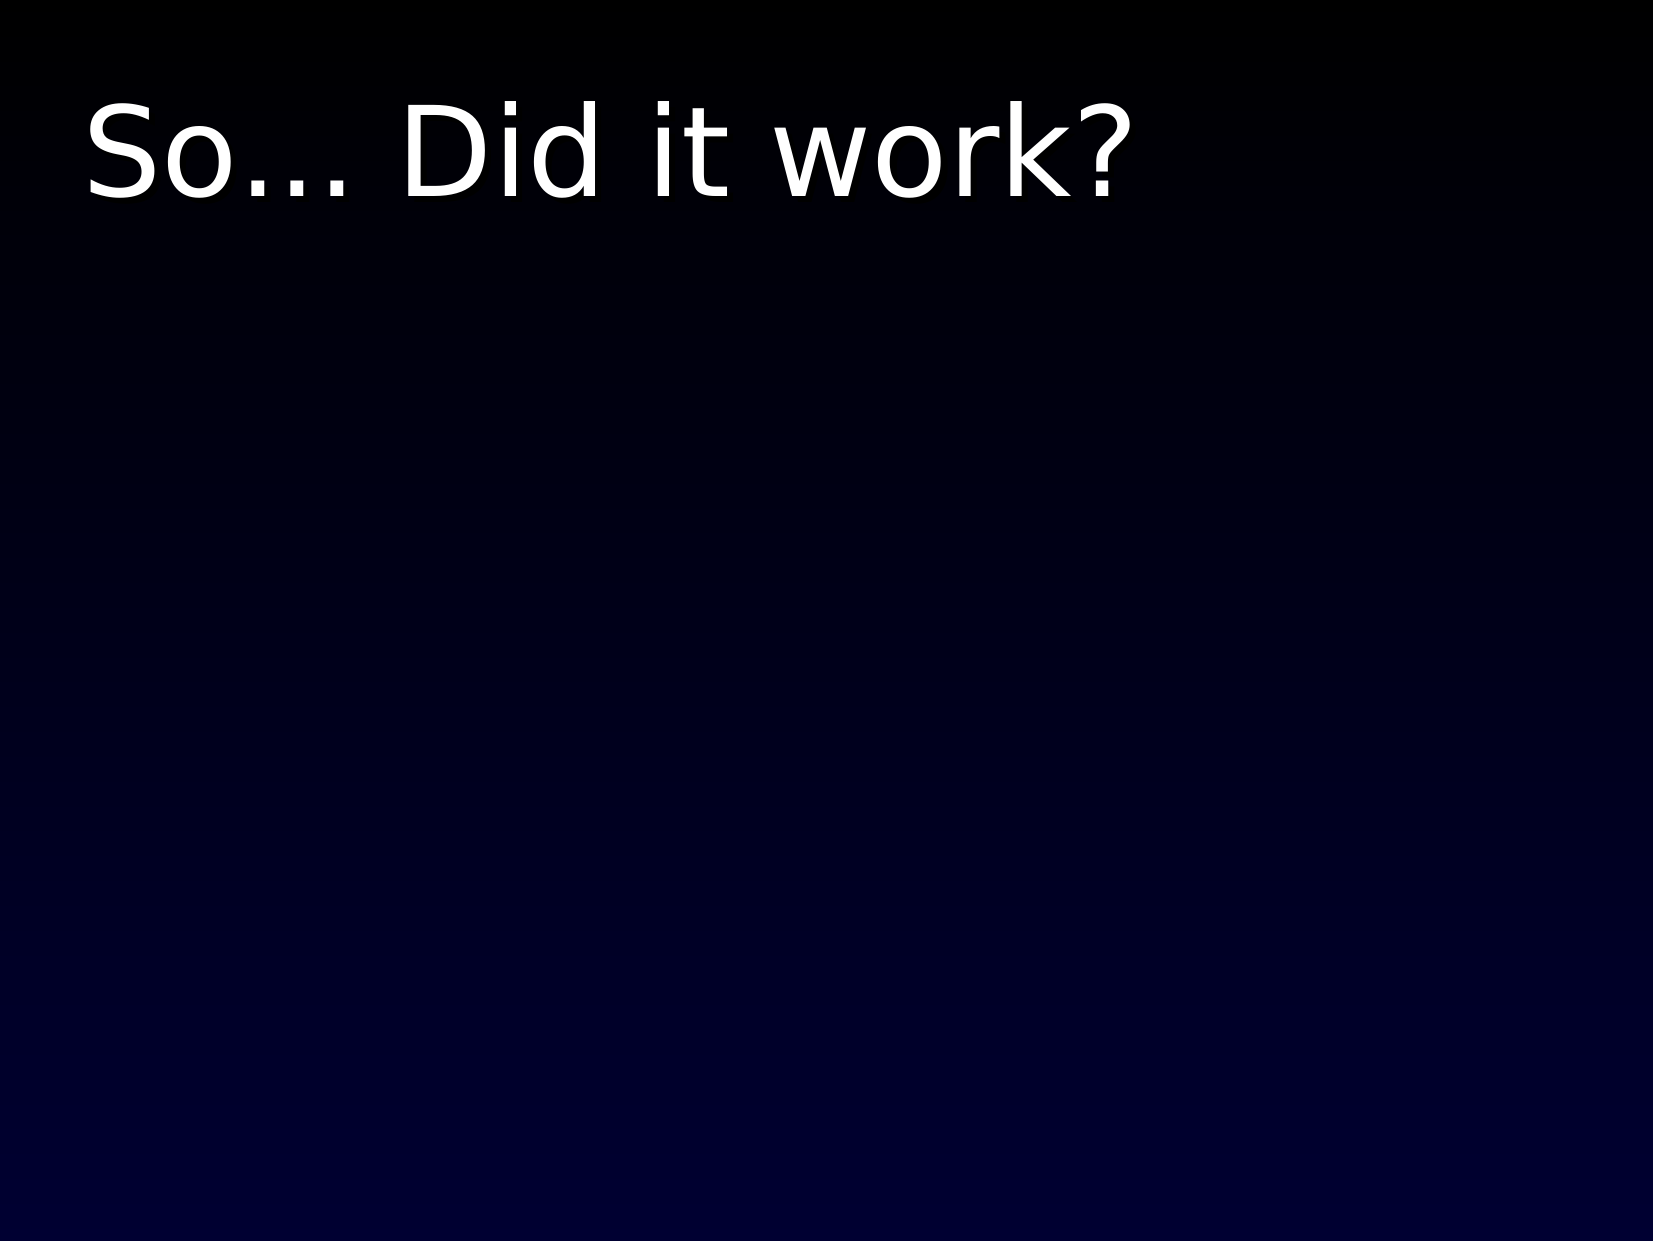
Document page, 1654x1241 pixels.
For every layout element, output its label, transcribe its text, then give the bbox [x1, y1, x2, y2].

title So... Did it work? [82, 49, 1571, 257]
